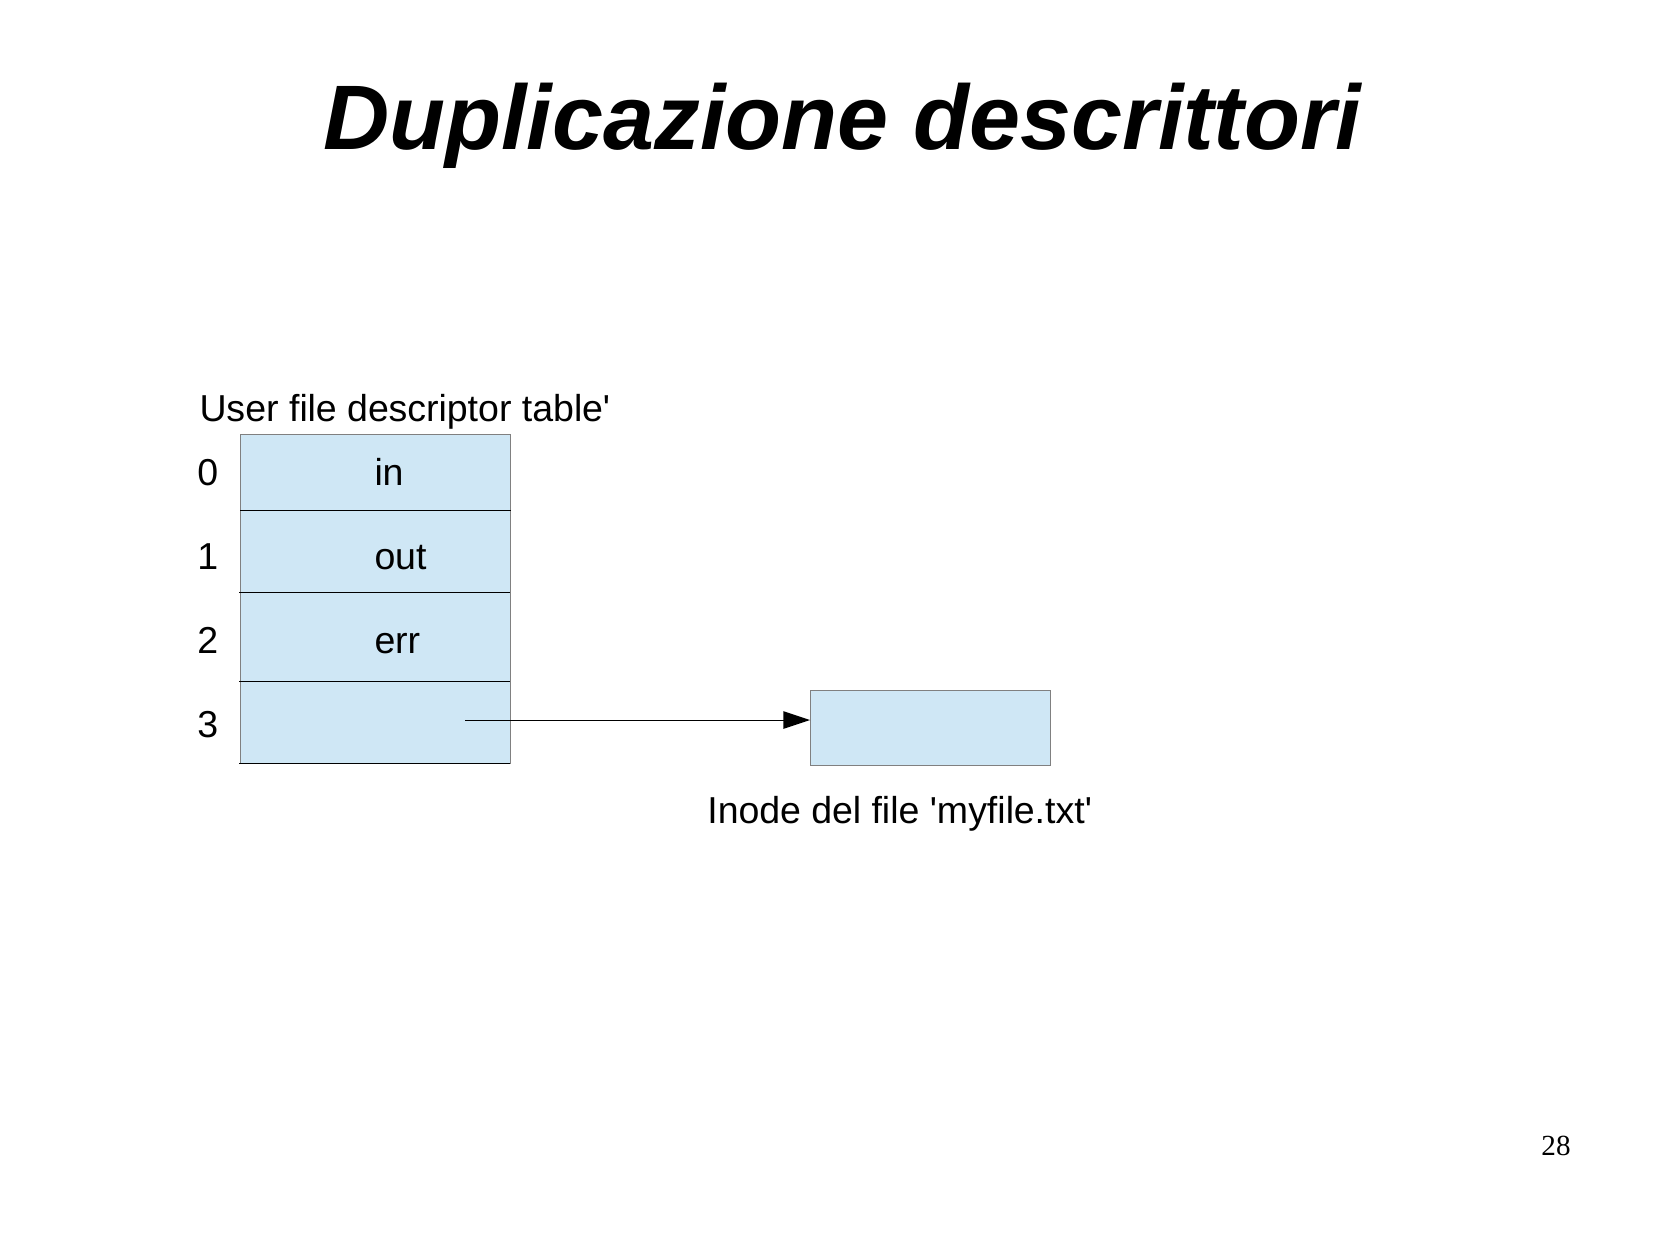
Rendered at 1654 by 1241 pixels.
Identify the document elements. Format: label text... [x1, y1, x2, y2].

text_box [240, 438, 511, 510]
title Duplicazione descrittori [82, 50, 1571, 257]
text_box [240, 593, 511, 764]
text_box User file descriptor table' [184, 380, 665, 438]
text_box in out err [359, 444, 520, 669]
text_box 0 1 2 3 [182, 444, 228, 753]
text_box Inode del file 'myfile.txt' [692, 781, 1173, 839]
text_box [810, 690, 1051, 766]
text_box [240, 511, 359, 592]
